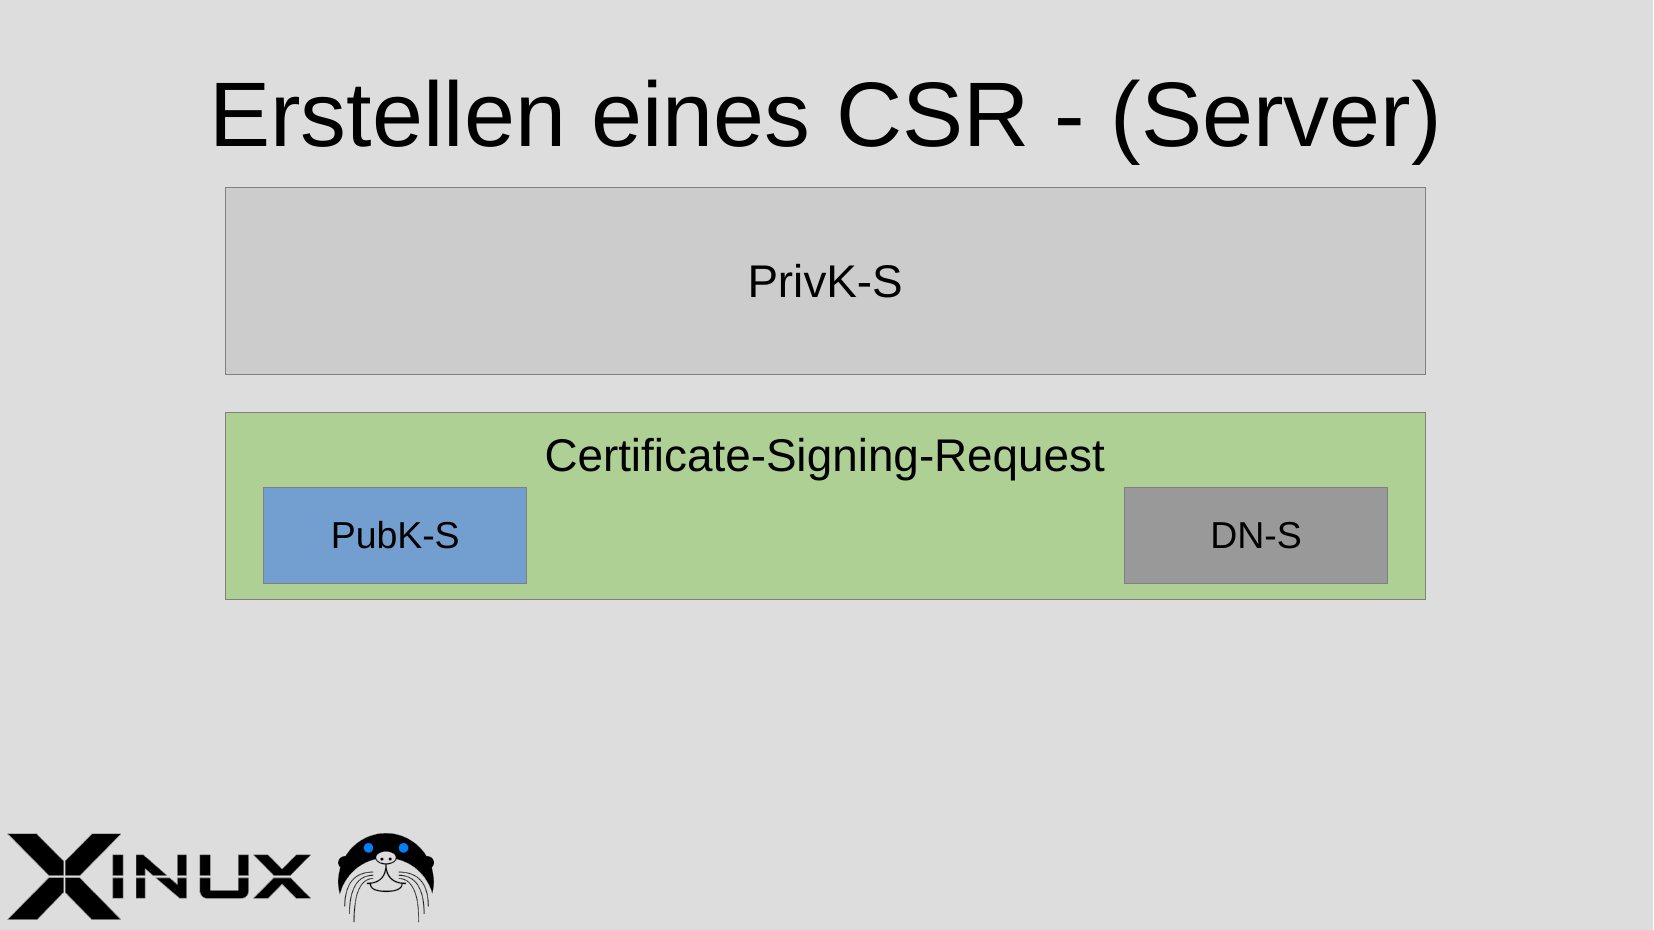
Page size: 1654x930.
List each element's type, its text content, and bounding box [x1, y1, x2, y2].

text_box PubK-S [263, 487, 527, 584]
text_box PrivK-S [225, 187, 1426, 375]
title Erstellen eines CSR - (Server) [82, 37, 1571, 193]
picture [0, 824, 440, 929]
text_box Certificate-Signing-Request [225, 412, 1426, 600]
text_box DN-S [1124, 487, 1388, 584]
